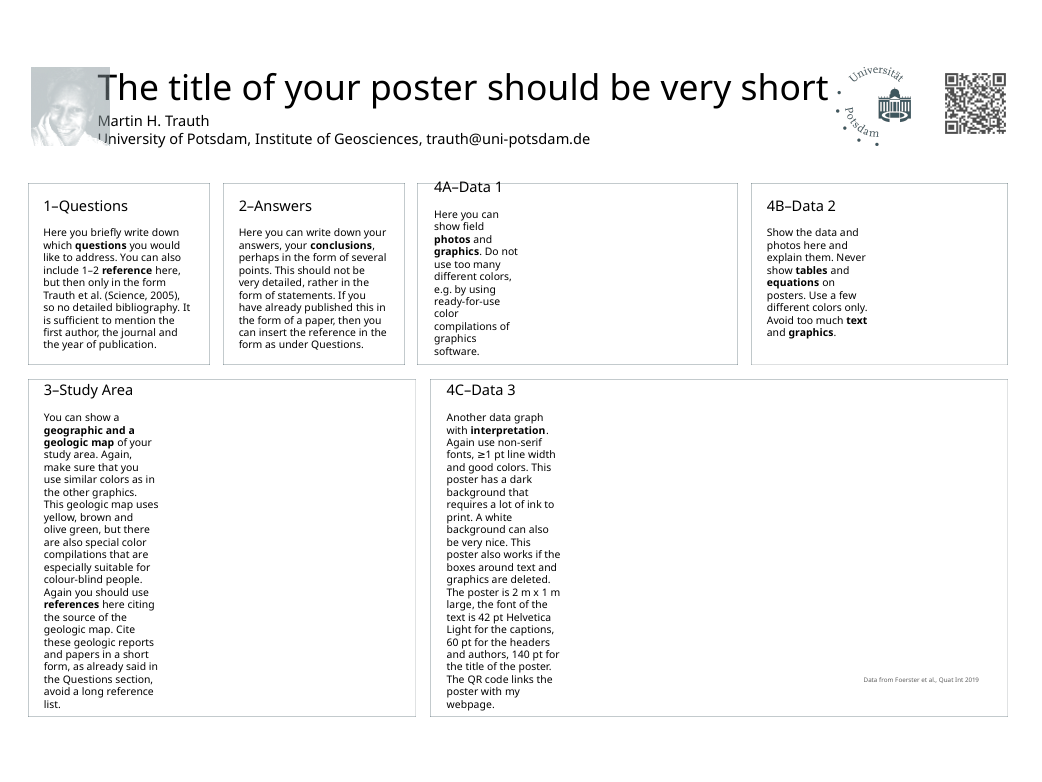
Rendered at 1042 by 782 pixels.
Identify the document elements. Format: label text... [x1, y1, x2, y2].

text_box 1–Questions Here you briefly write down which questions you would like to address. You can also include 1–2 reference here, but then only in the form Trauth et al. (Science, 2005), so no detailed bibliography. It is sufficient to mention the first author, the journal and the year of publication. [39, 192, 198, 355]
picture [417, 183, 738, 365]
text_box 2–Answers Here you can write down your answers, your conclusions, perhaps in the form of several points. This should not be very detailed, rather in the form of statements. If you have already published this in the form of a paper, then you can insert the reference in the form as under Questions. [235, 192, 393, 355]
text_box 4B–Data 2 Show the data and photos here and explain them. Never show tables and equations on posters. Use a few different colors only. Avoid too much text and graphics. [763, 192, 878, 343]
picture [936, 64, 1015, 143]
text_box 4C–Data 3 Another data graph with interpretation. Again use non-serif fonts, ≥1 pt line width and good colors. This poster has a dark background that requires a lot of ink to print. A white background can also be very nice. This poster also works if the boxes around text and graphics are deleted. The poster is 2 m x 1 m large, the font of the text is 42 pt Helvetica Light for the captions, 60 pt for the headers and authors, 140 pt for the title of the poster. The QR code links the poster with my webpage. [443, 377, 566, 714]
picture [223, 183, 405, 365]
picture [28, 379, 416, 717]
text_box The title of your poster should be very short Martin H. Trauth University of Potsdam, Institute of Geosciences, trauth@uni-potsdam.de [93, 61, 833, 151]
picture [28, 183, 210, 365]
picture [836, 67, 911, 146]
picture [751, 183, 1008, 365]
picture [430, 379, 1008, 717]
text_box 4A–Data 1 Here you can show field photos and graphics. Do not use too many different colors, e.g. by using ready-for-use color compilations of graphics software. [430, 174, 527, 362]
text_box 3–Study Area You can show a geographic and a geologic map of your study area. Again, make sure that you use similar colors as in the other graphics. This geologic map uses yellow, brown and olive green, but there are also special color compilations that are especially suitable for colour-blind people. Again you should use references here citing the source of the geologic map. Cite these geologic reports and papers in a short form, as already said in the Questions section, avoid a long reference list. [40, 377, 163, 714]
picture [31, 67, 110, 146]
